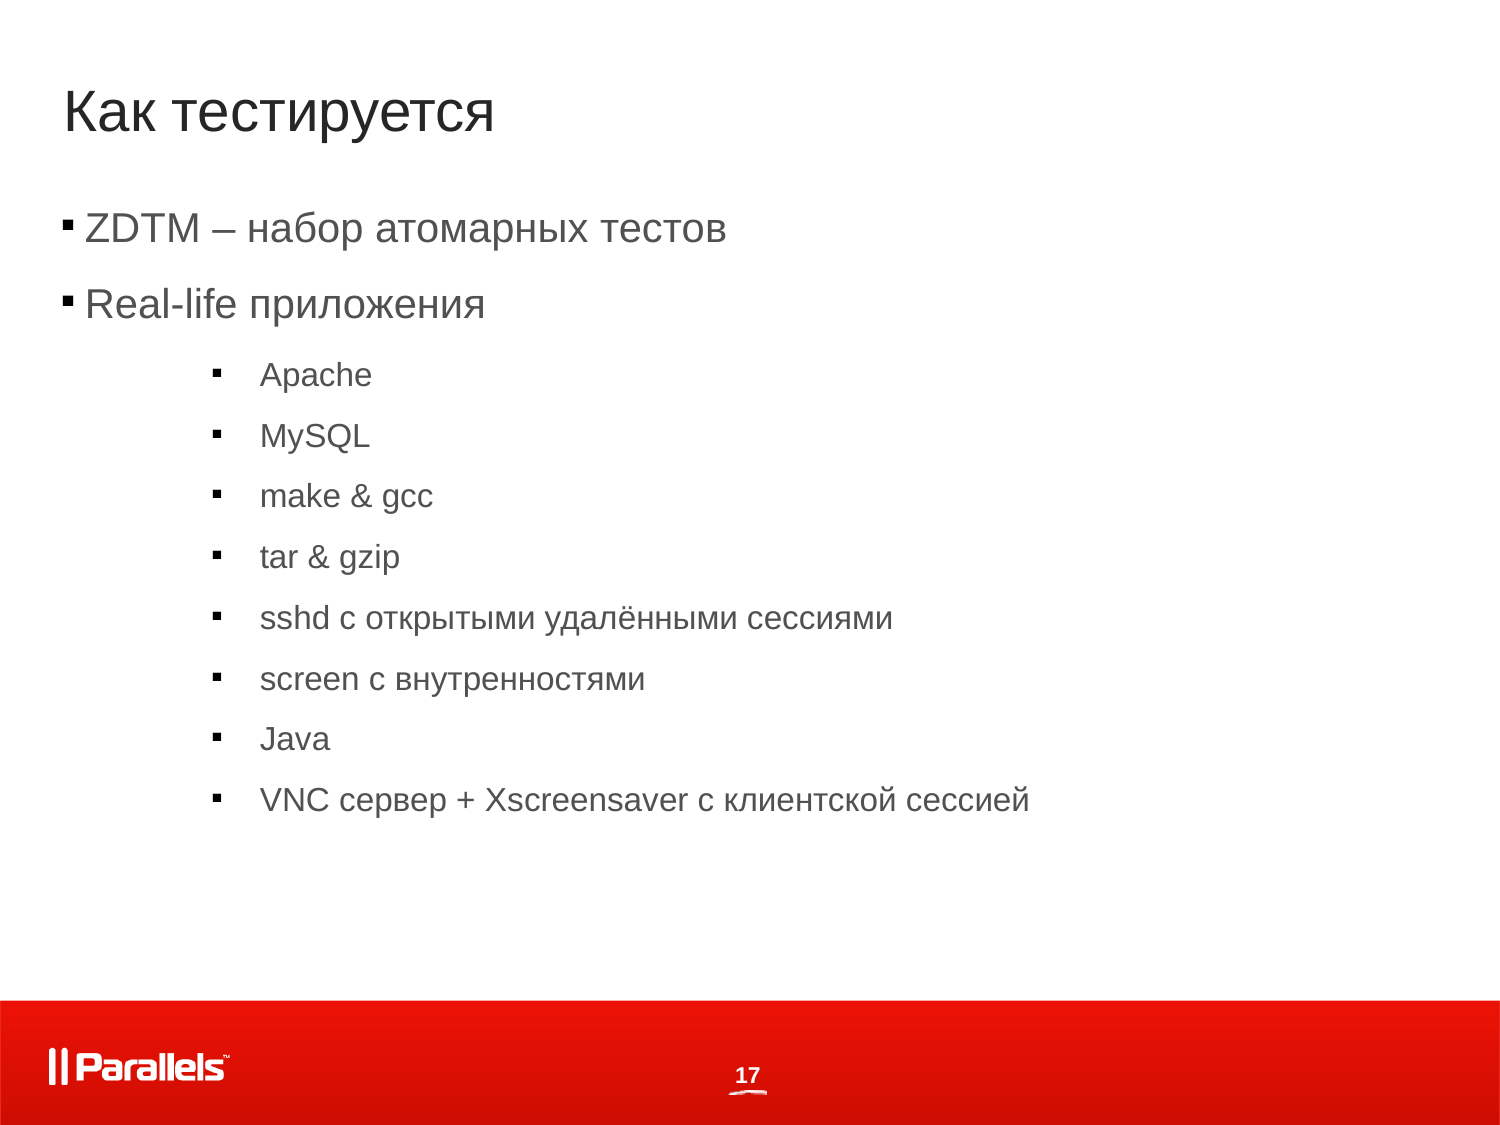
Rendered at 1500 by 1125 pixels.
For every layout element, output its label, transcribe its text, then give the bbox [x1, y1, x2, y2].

title Как тестируется [48, 10, 1454, 214]
list ZDTM – набор атомарных тестов Real-life приложения Apache MySQL make & gcc tar & gzip sshd с открытыми удалёнными сессиями screen с внутренностями Java VNC сервер + Xscreensaver с клиентской сессией [47, 197, 1452, 940]
picture [49, 1046, 230, 1085]
picture [727, 1090, 767, 1095]
